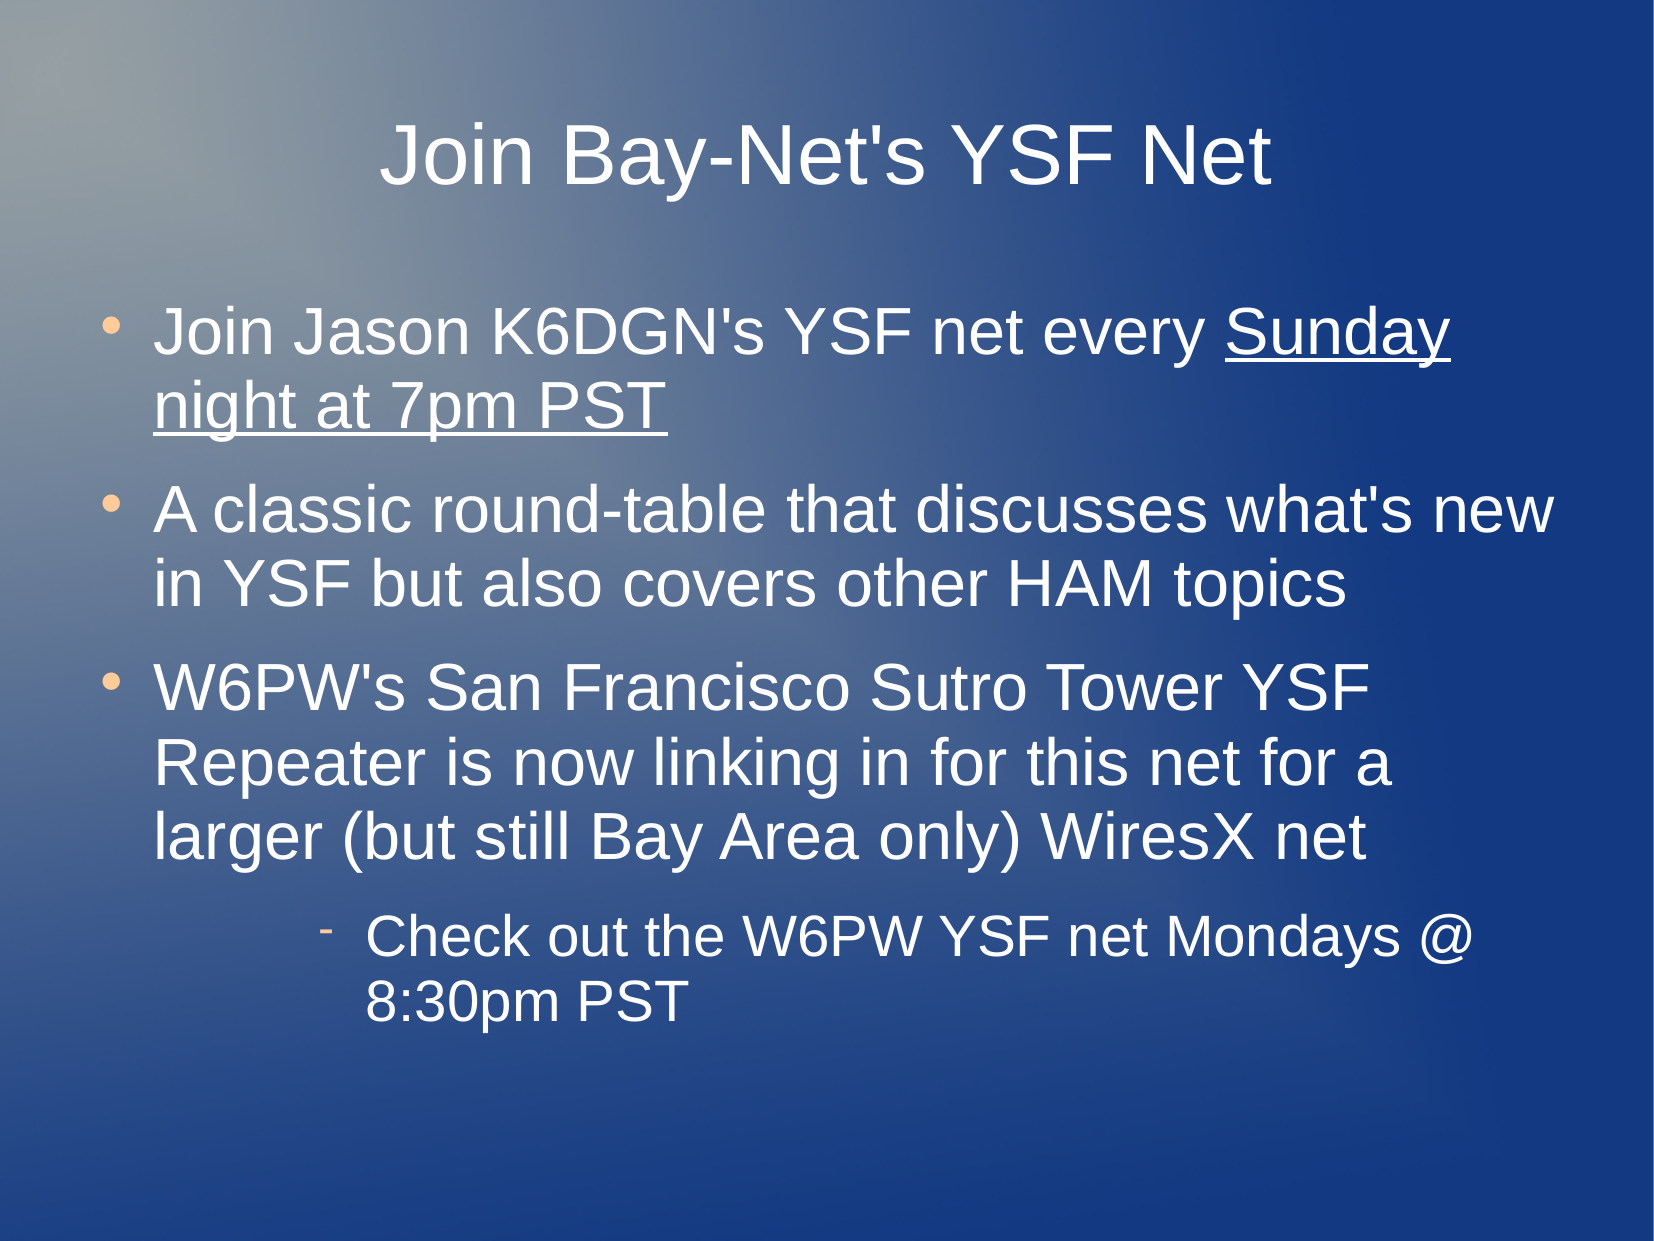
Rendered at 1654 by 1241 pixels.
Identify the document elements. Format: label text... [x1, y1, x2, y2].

list Join Jason K6DGN's YSF net every Sunday night at 7pm PST A classic round-table that discusses what's new in YSF but also covers other HAM topics W6PW's San Francisco Sutro Tower YSF Repeater is now linking in for this net for a larger (but still Bay Area only) WiresX net Check out the W6PW YSF net Mondays @ 8:30pm PST [82, 290, 1571, 1133]
picture [0, 0, 1654, 1241]
title Join Bay-Net's YSF Net [82, 56, 1571, 249]
